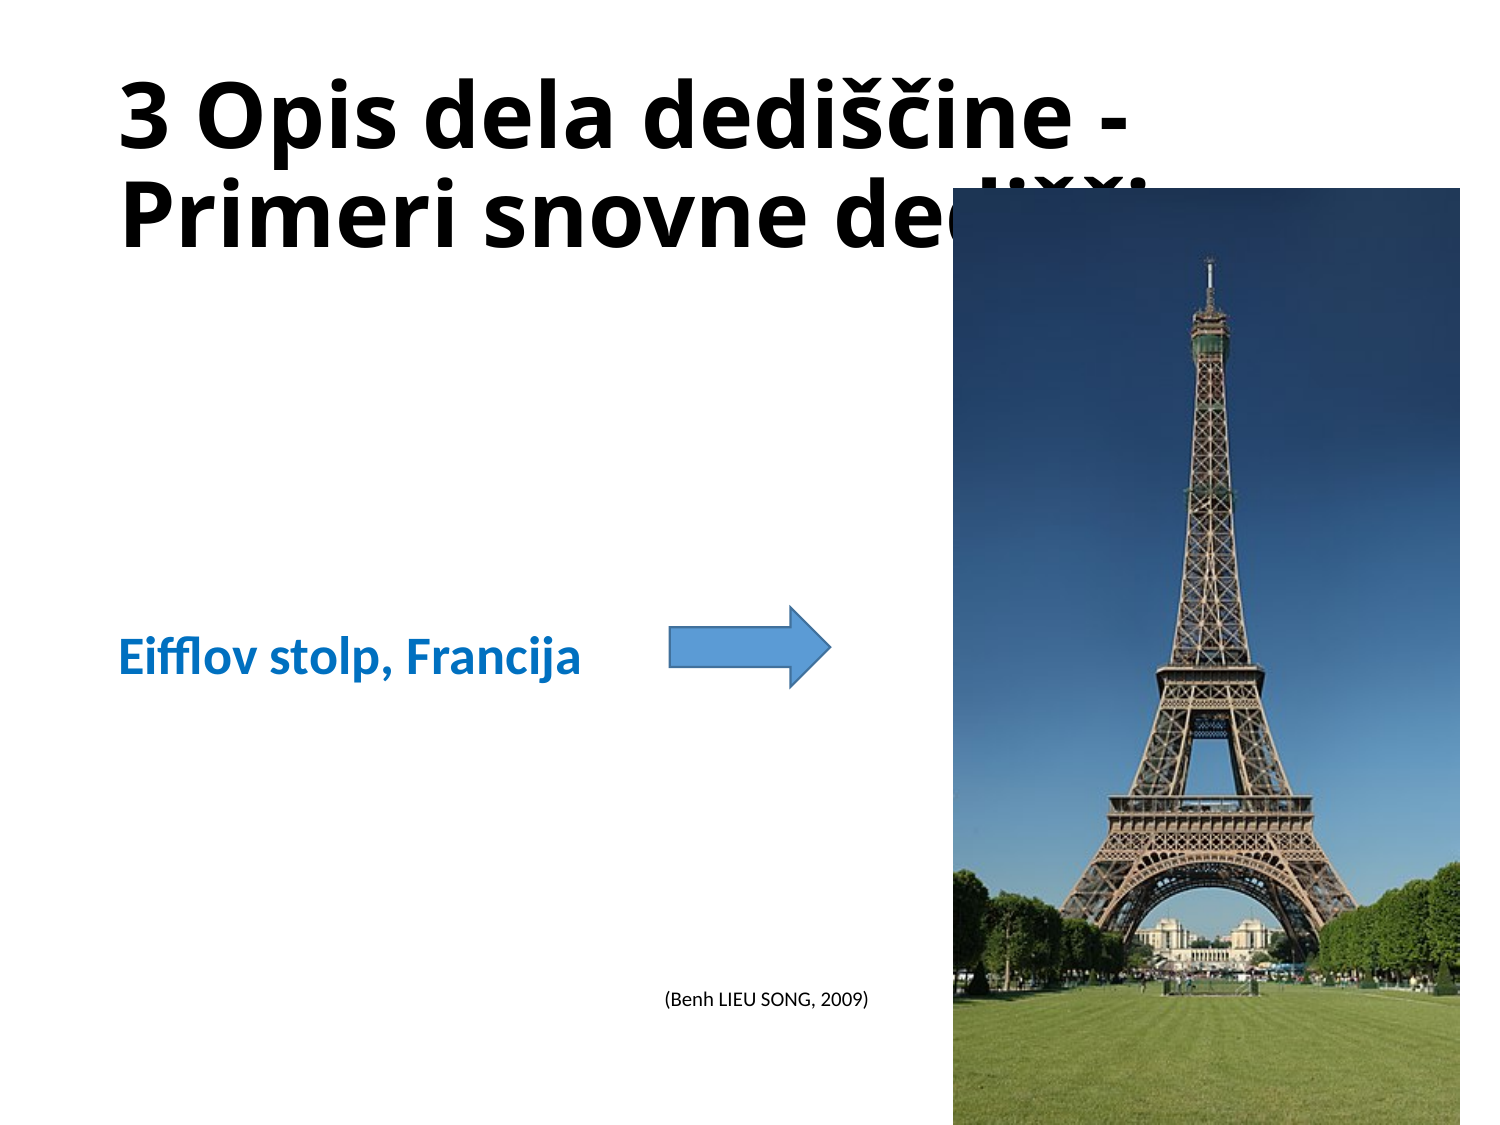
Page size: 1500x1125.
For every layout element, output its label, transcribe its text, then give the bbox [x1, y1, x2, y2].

list Eifflov stolp, Francija (Benh LIEU SONG, 2009) [103, 320, 953, 1035]
text_box [669, 607, 831, 687]
title 3 Opis dela dediščine - Primeri snovne dediščine [103, 59, 1397, 278]
picture [953, 188, 1460, 1125]
